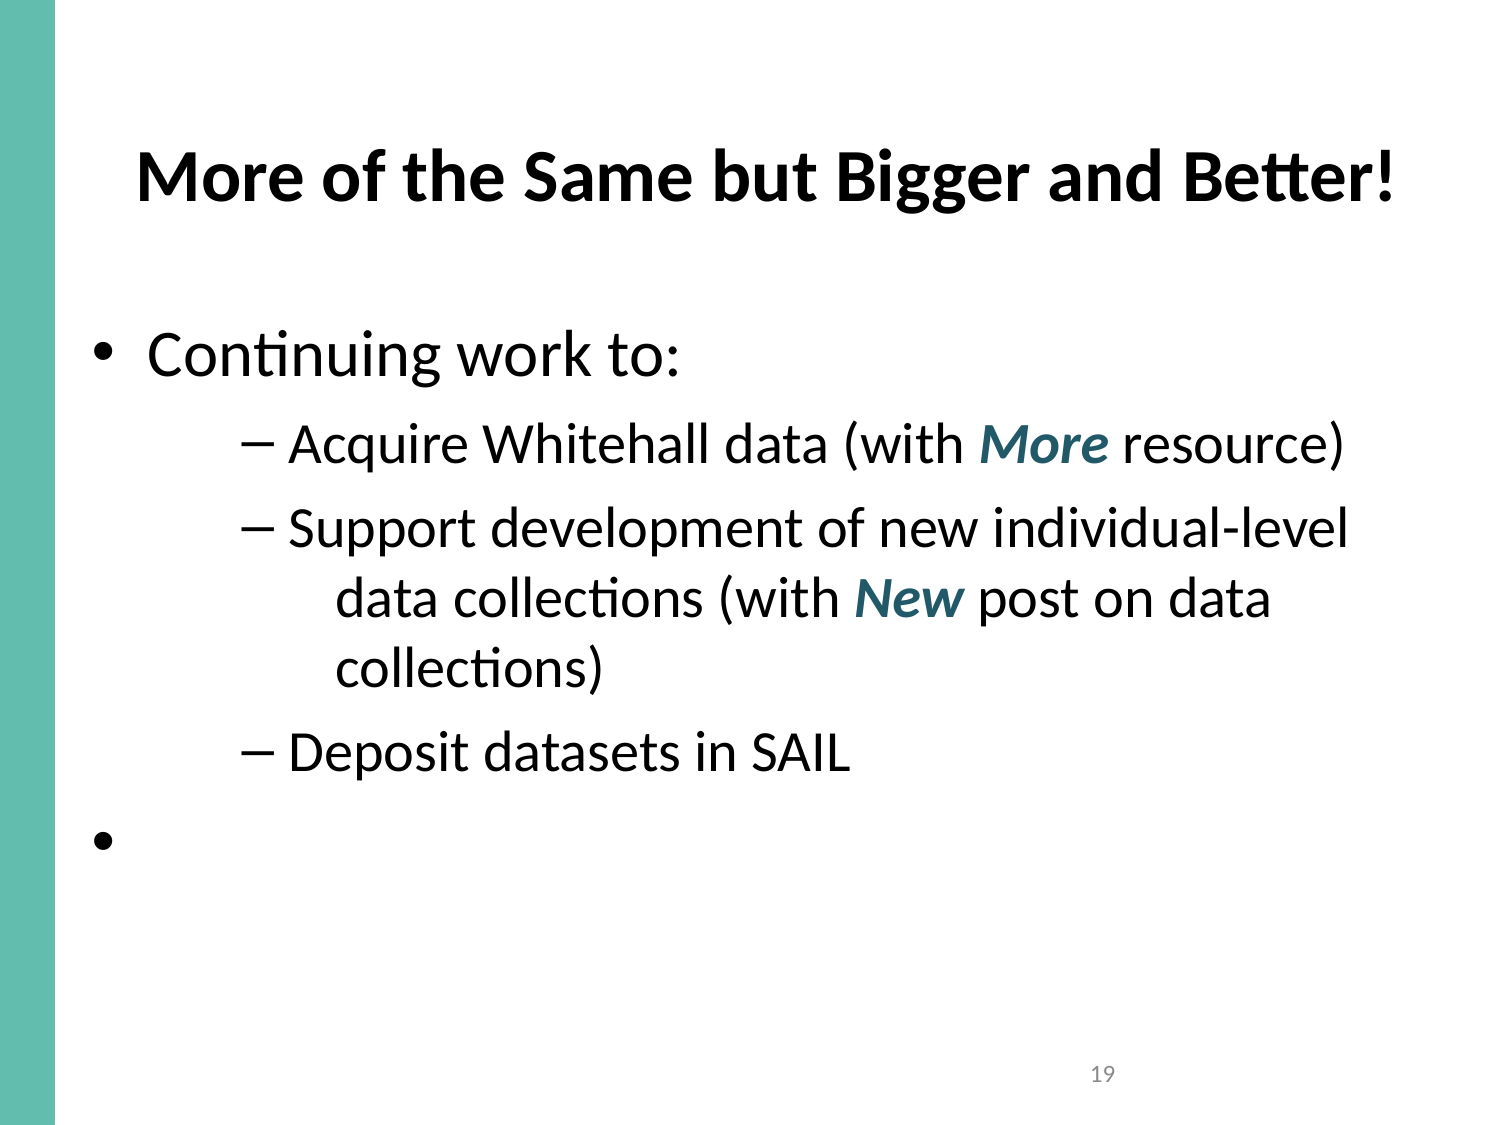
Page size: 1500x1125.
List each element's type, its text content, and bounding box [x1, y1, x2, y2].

title More of the Same but Bigger and Better! [53, 78, 1483, 266]
list Continuing work to: Acquire Whitehall data (with More resource) Support development of new individual-level data collections (with New post on data collections) Deposit datasets in SAIL [76, 302, 1427, 1046]
text_box 19 [1074, 1042, 1426, 1103]
